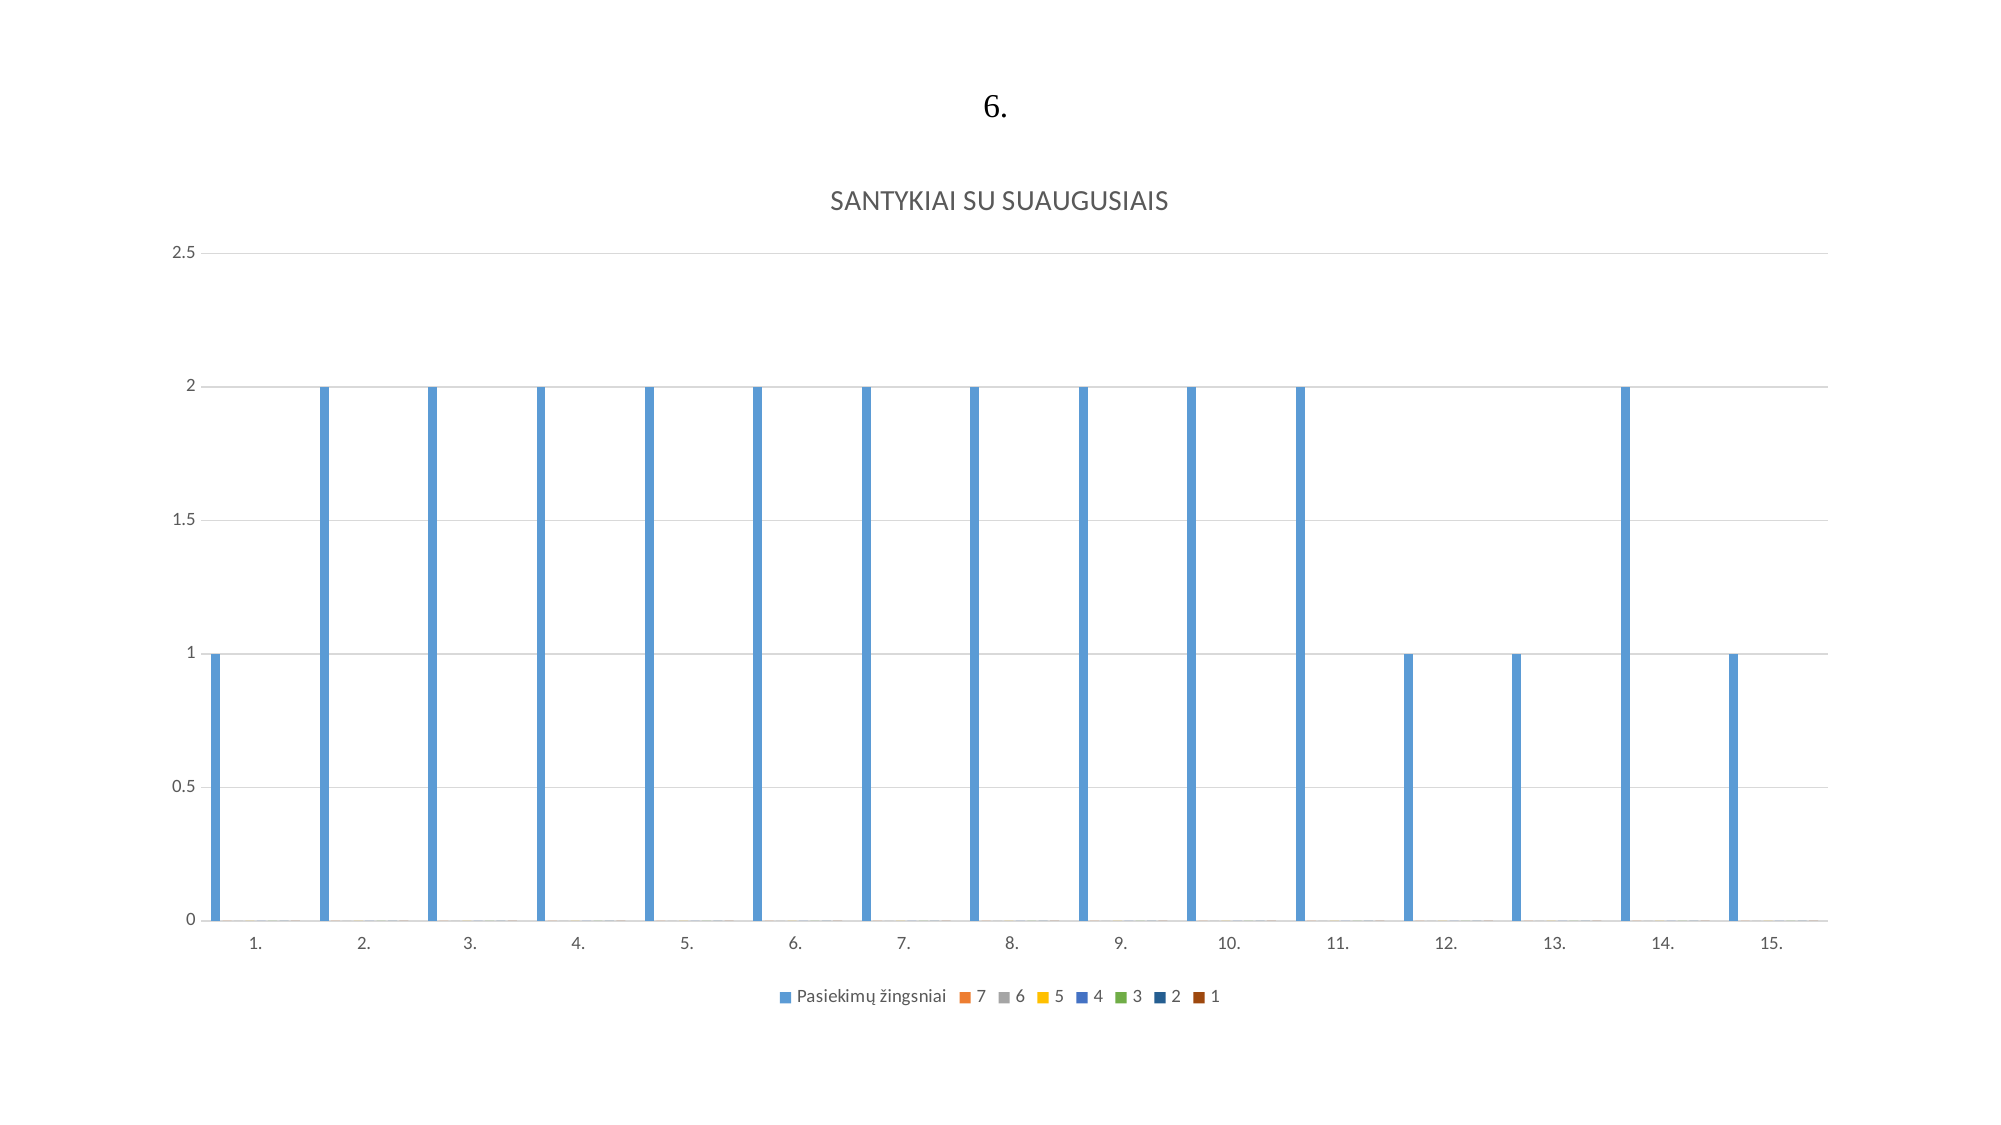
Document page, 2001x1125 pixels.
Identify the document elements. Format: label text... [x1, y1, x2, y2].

title 6. [137, 59, 1863, 154]
chart [137, 154, 1863, 1014]
